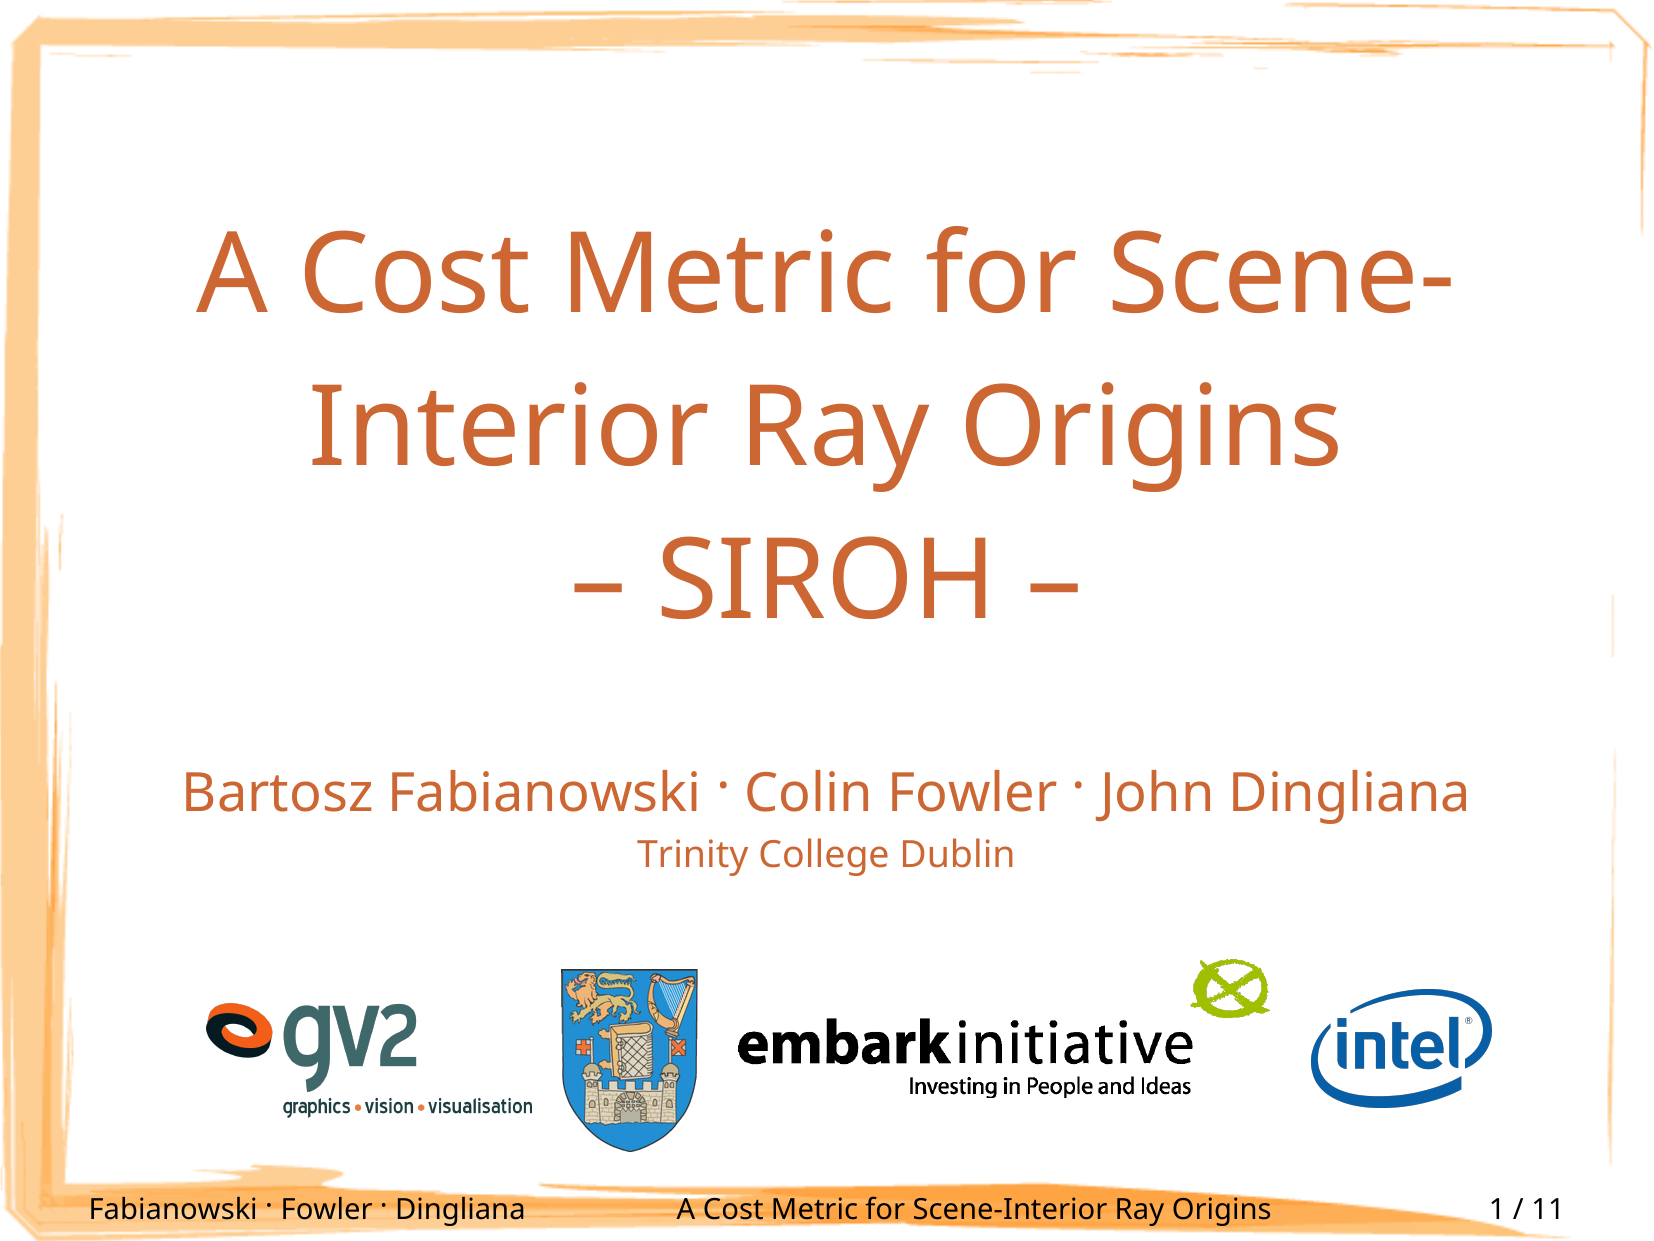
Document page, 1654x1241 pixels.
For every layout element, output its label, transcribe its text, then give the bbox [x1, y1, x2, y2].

text_box A Cost Metric for Scene-Interior Ray Origins – SIROH – Bartosz Fabianowski · Colin Fowler · John Dingliana Trinity College Dublin [82, 49, 1571, 1063]
picture [0, 0, 1654, 1241]
